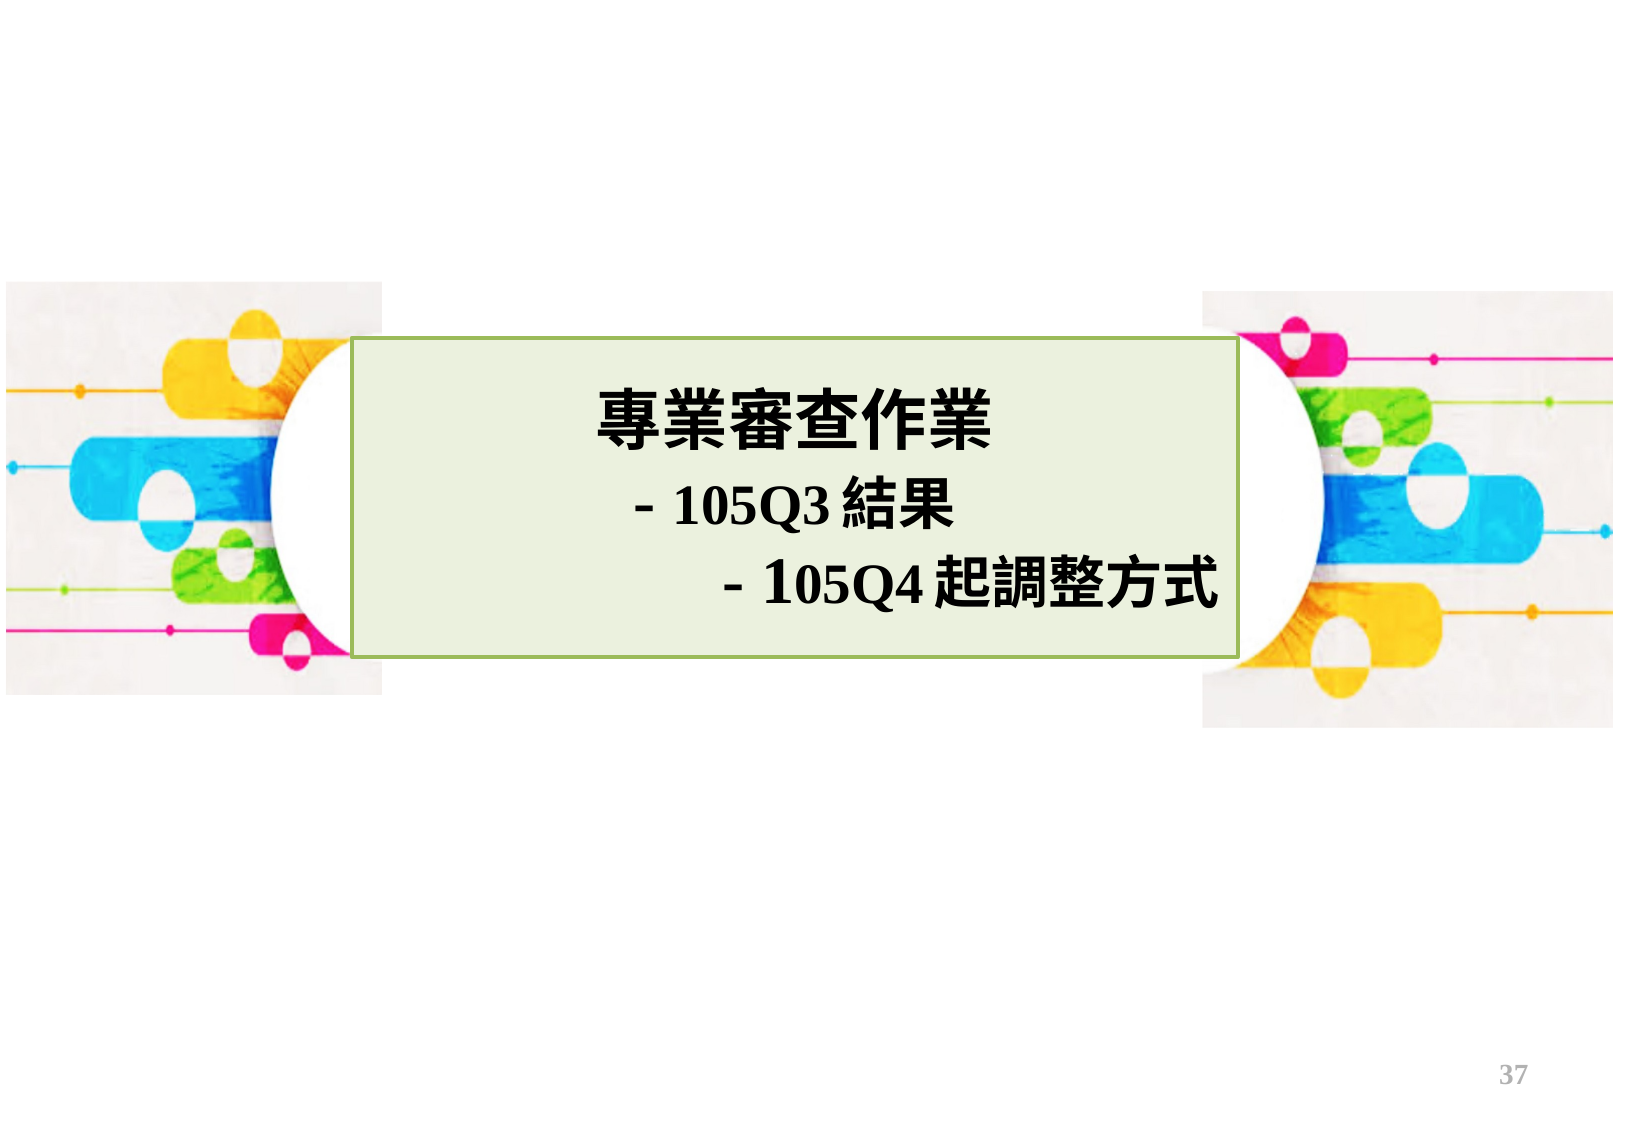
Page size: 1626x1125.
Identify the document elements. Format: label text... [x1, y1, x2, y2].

picture [7, 283, 382, 694]
slide_number <編號> [1164, 1042, 1544, 1103]
picture [1203, 292, 1613, 727]
title 專業審查作業 - 105Q3結果 - 105Q4起調整方式 [351, 338, 1238, 657]
